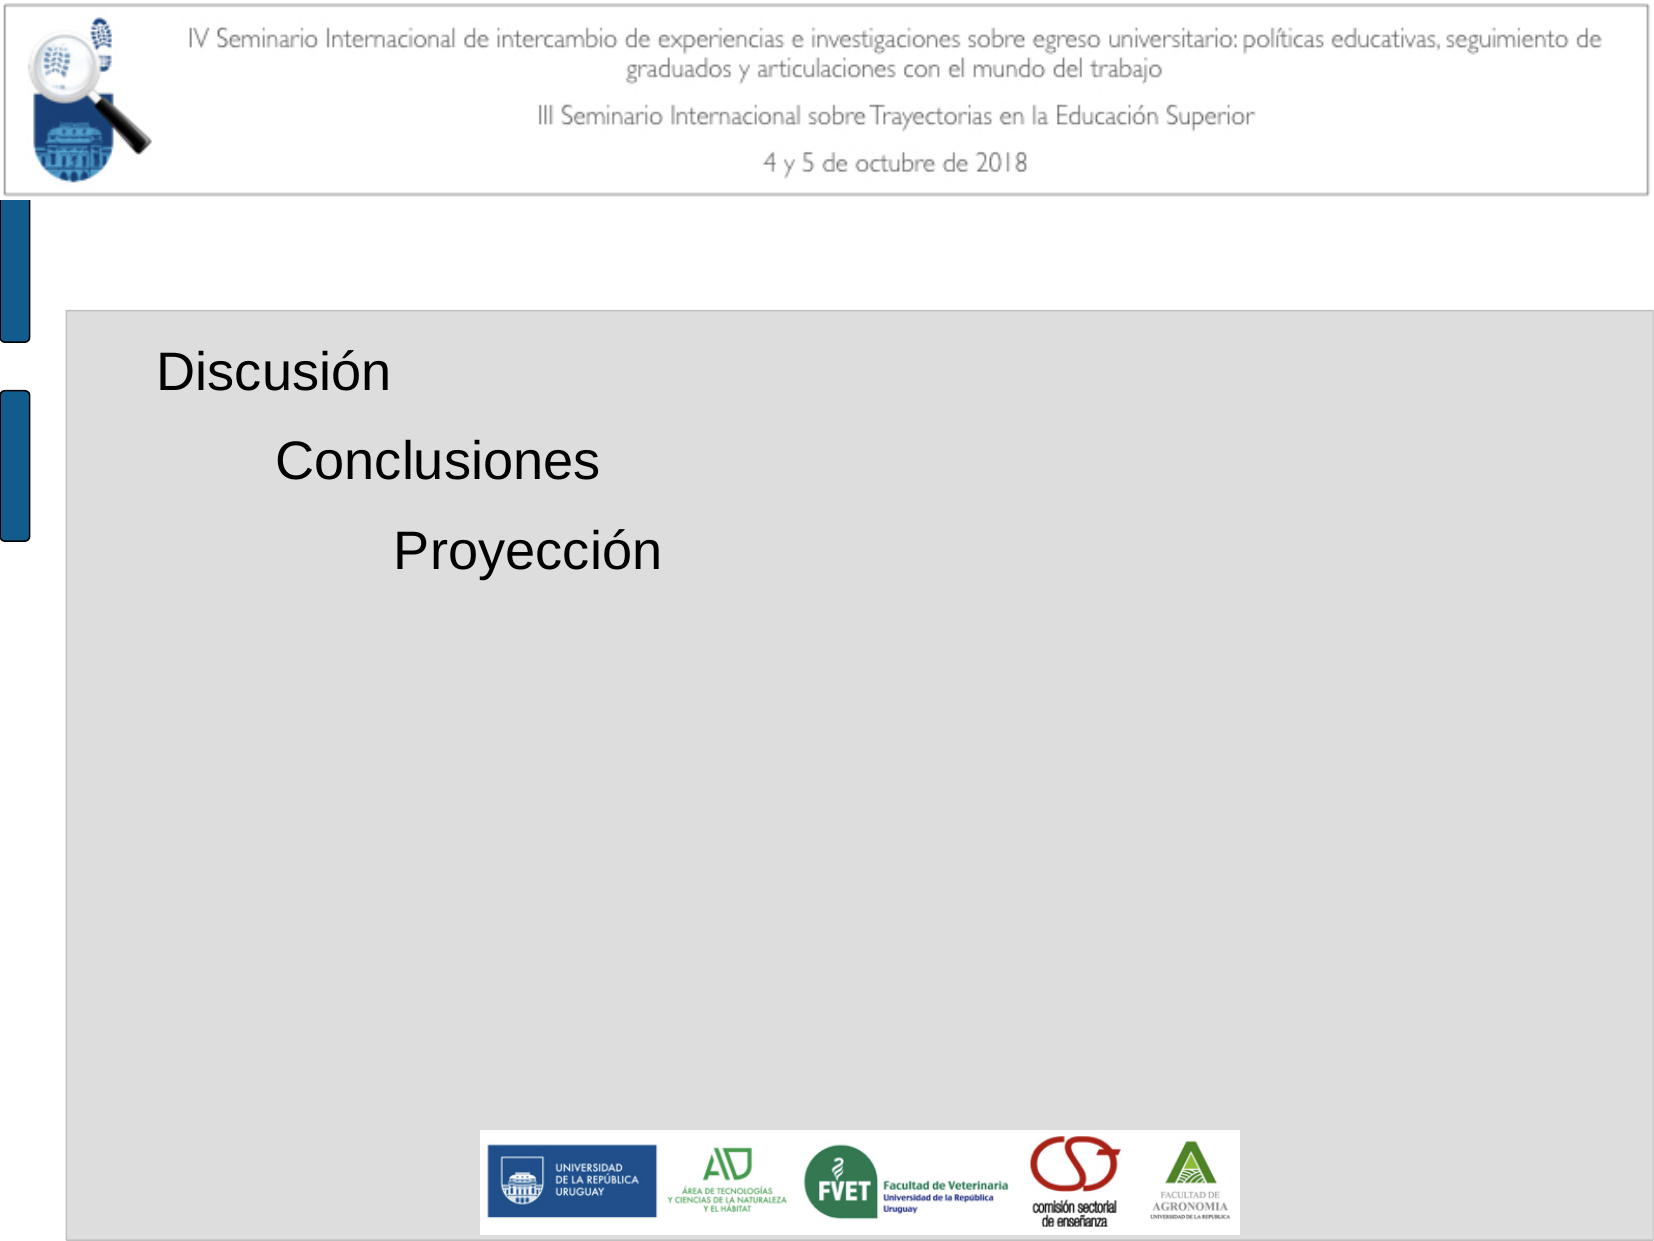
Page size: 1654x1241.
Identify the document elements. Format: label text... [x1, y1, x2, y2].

picture [0, 0, 1654, 1241]
text_box Discusión Conclusiones Proyección [141, 330, 1559, 622]
picture [480, 1130, 1240, 1235]
